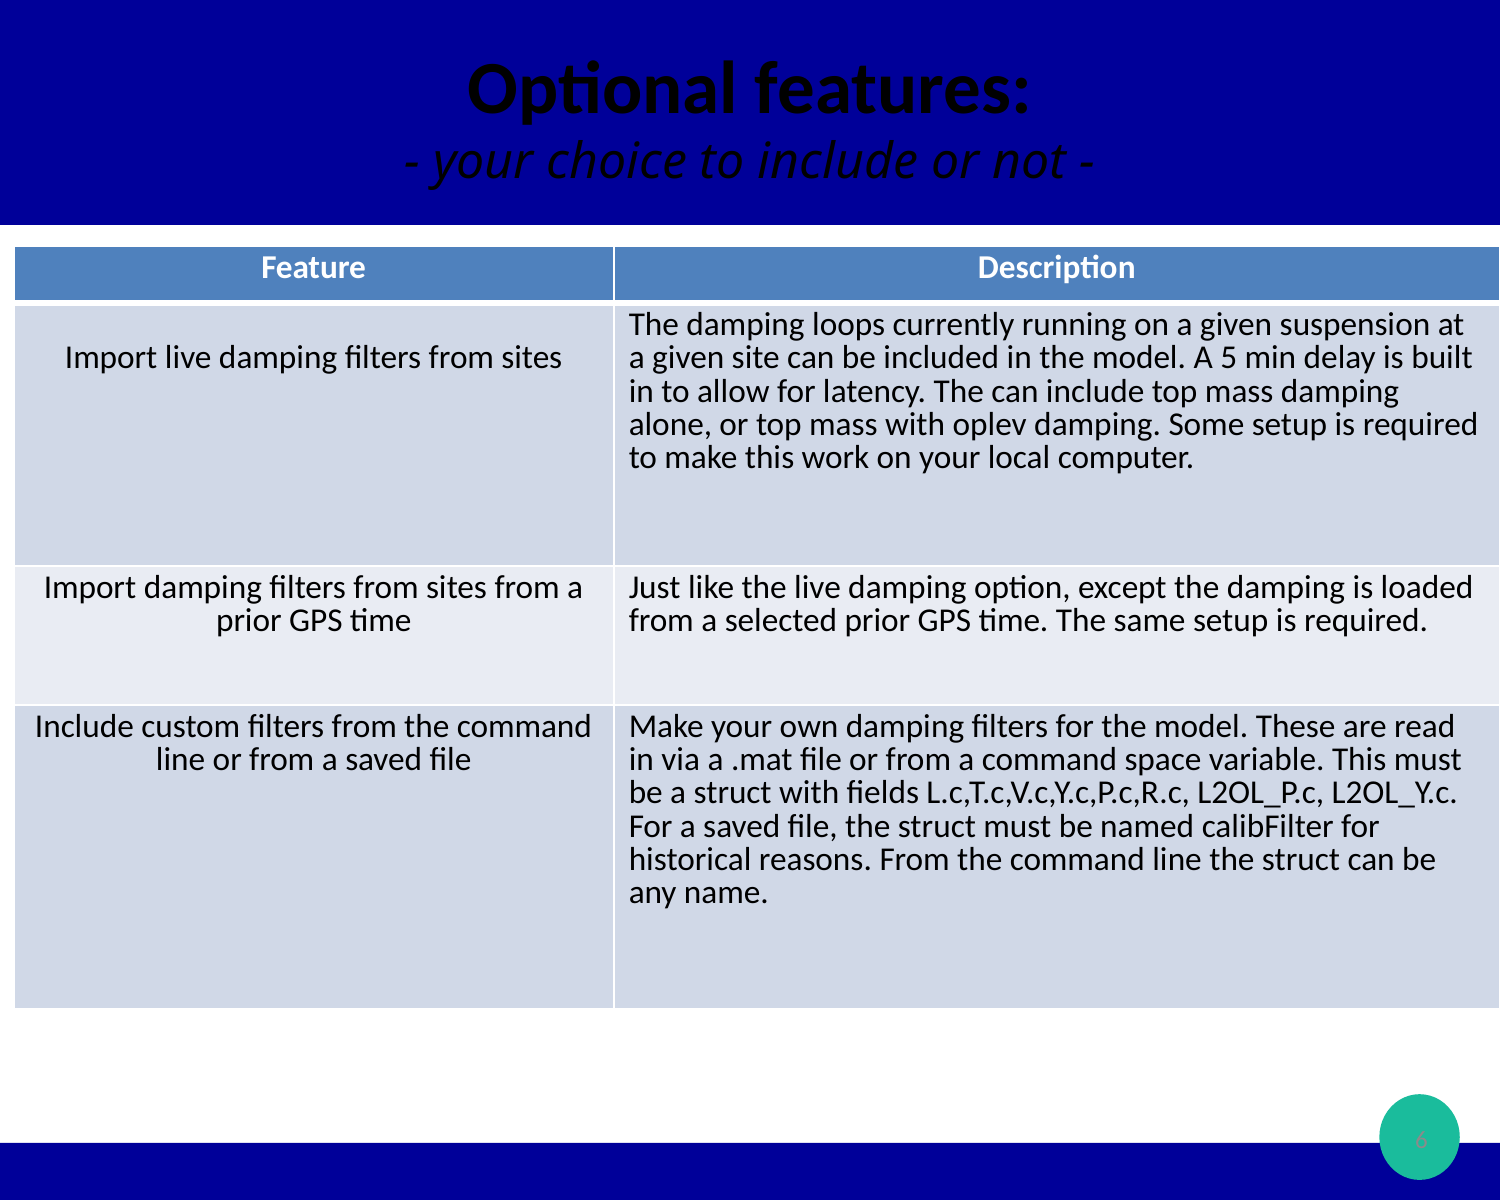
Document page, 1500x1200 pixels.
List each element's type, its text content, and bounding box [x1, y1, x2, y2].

table_cell Import live damping filters from sites [15, 306, 613, 565]
slide_number <number> [1092, 1106, 1443, 1171]
table_cell The damping loops currently running on a given suspension at a given site can be included in the model. A 5 min delay is built in to allow for latency. The can include top mass damping alone, or top mass with oplev damping. Some setup is required to make this work on your local computer. [615, 306, 1499, 565]
table_cell Just like the live damping option, except the damping is loaded from a selected prior GPS time. The same setup is required. [615, 567, 1499, 704]
table_cell Include custom filters from the command line or from a saved file [15, 706, 613, 1008]
table_cell Import damping filters from sites from a prior GPS time [15, 567, 613, 704]
table_header Feature [15, 247, 613, 300]
text_box [0, 1094, 1500, 1200]
table_cell Make your own damping filters for the model. These are read in via a .mat file or from a command space variable. This must be a struct with fields L.c,T.c,V.c,Y.c,P.c,R.c, L2OL_P.c, L2OL_Y.c. For a saved file, the struct must be named calibFilter for historical reasons. From the command line the struct can be any name. [615, 706, 1499, 1008]
title Optional features: - your choice to include or not - [75, 13, 1425, 214]
table_header Description [615, 247, 1499, 300]
text_box [0, 0, 1500, 225]
